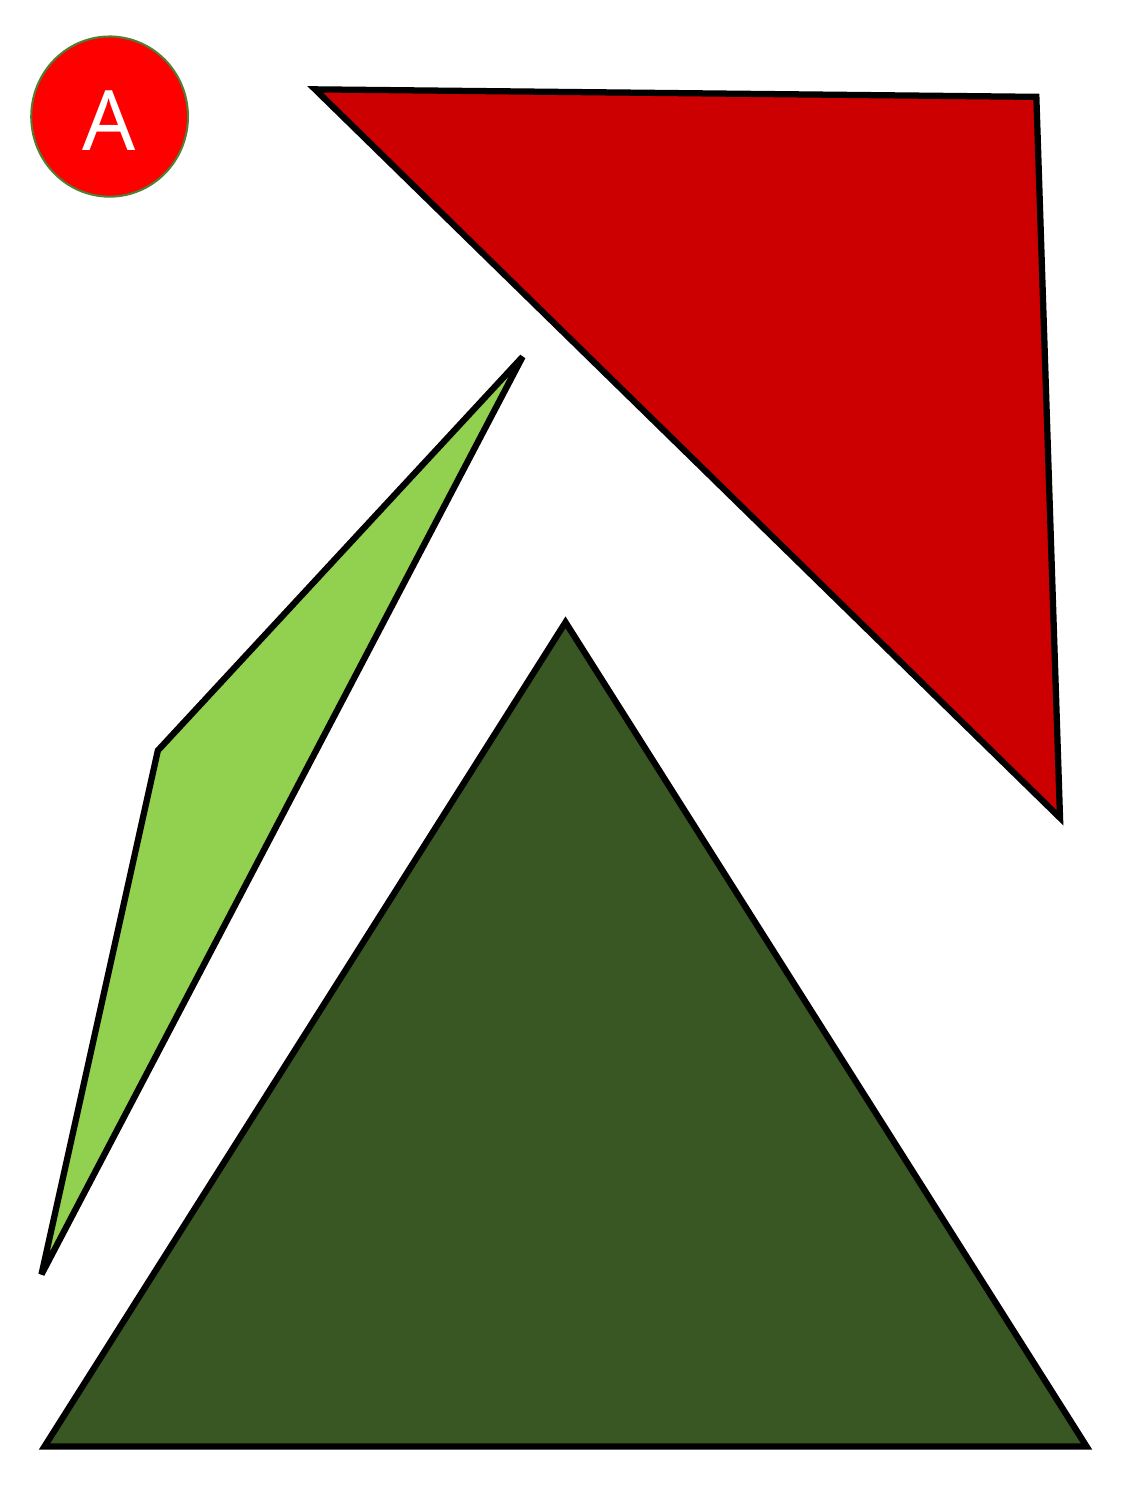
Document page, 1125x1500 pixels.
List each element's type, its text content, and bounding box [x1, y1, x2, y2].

text_box [315, 89, 1061, 818]
text_box A [31, 36, 188, 197]
text_box [41, 356, 523, 1275]
text_box [44, 622, 1087, 1447]
